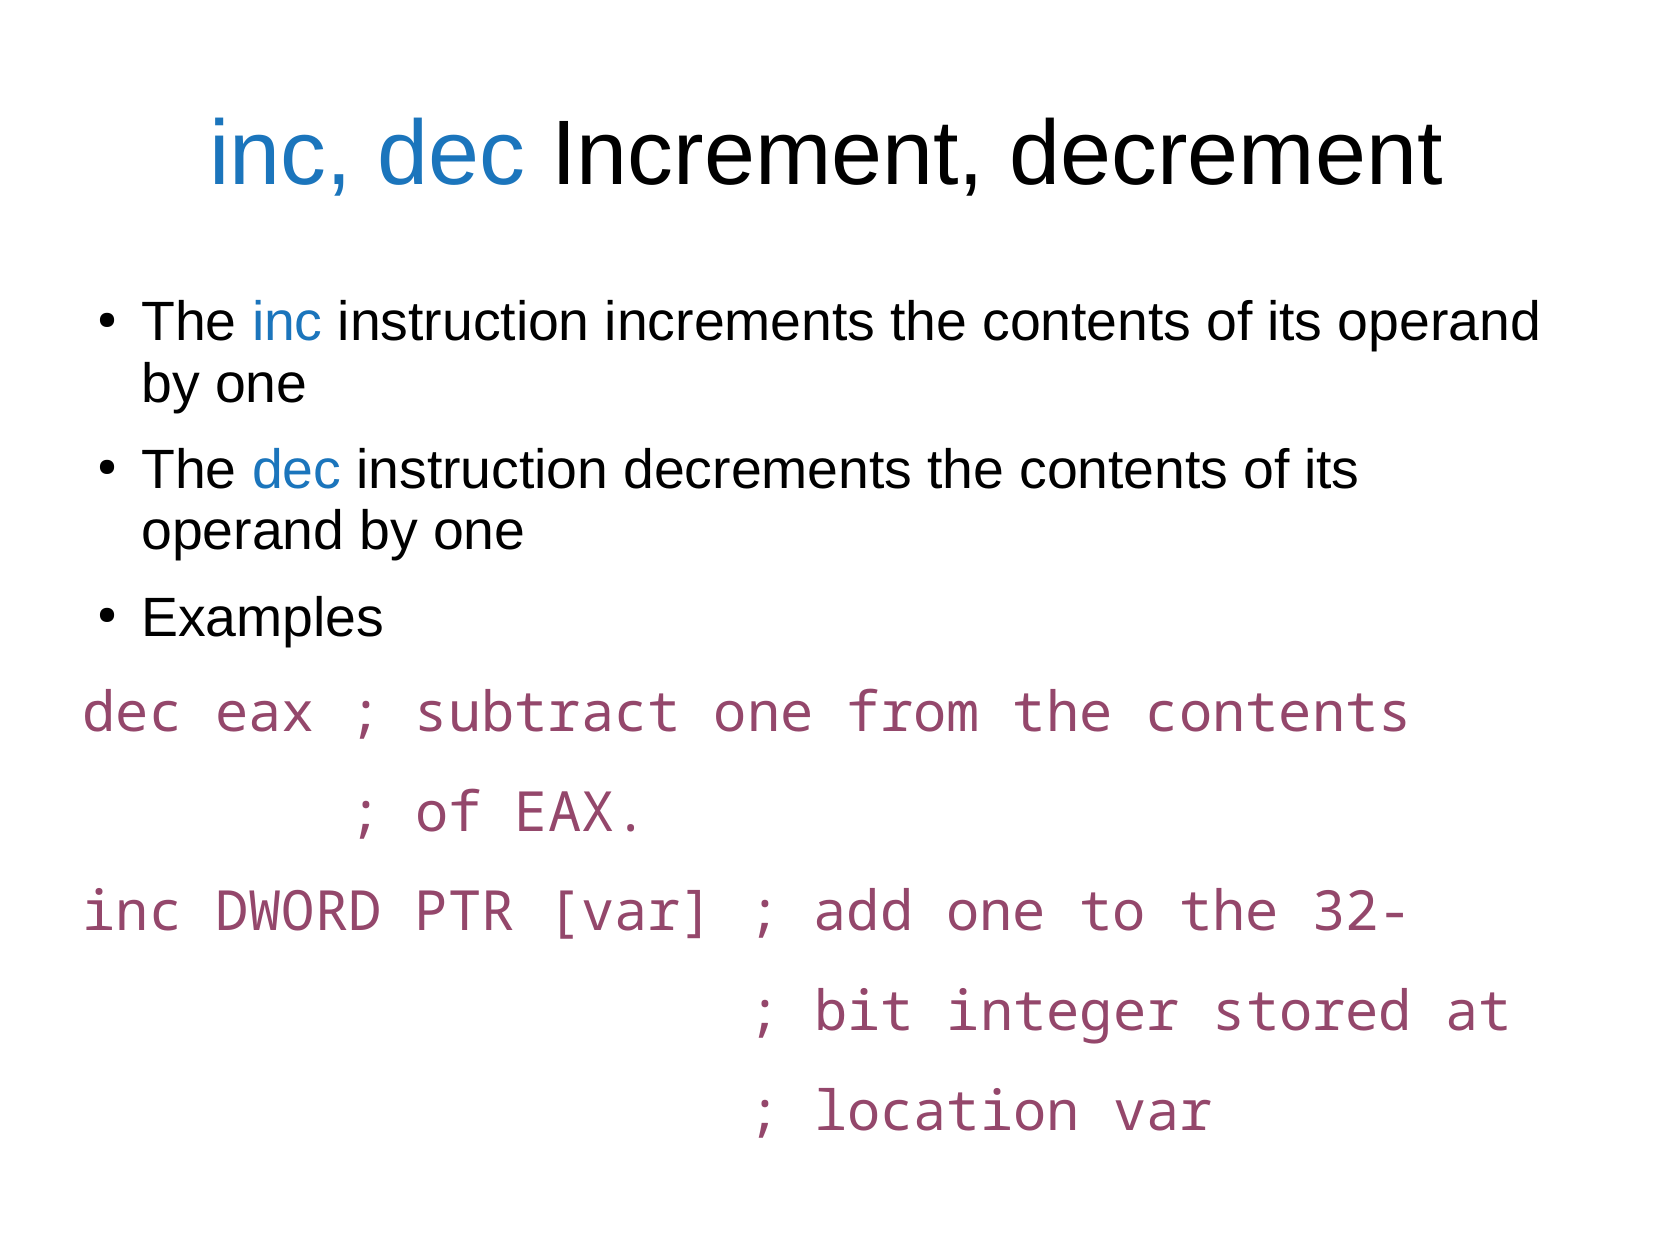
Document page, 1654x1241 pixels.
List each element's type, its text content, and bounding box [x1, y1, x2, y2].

title inc, dec Increment, decrement [82, 49, 1571, 257]
list The inc instruction increments the contents of its operand by one The dec instruction decrements the contents of its operand by one Examples dec eax ; subtract one from the contents ; of EAX. inc DWORD PTR [var] ; add one to the 32- ; bit integer stored at ; location var [82, 290, 1571, 1163]
